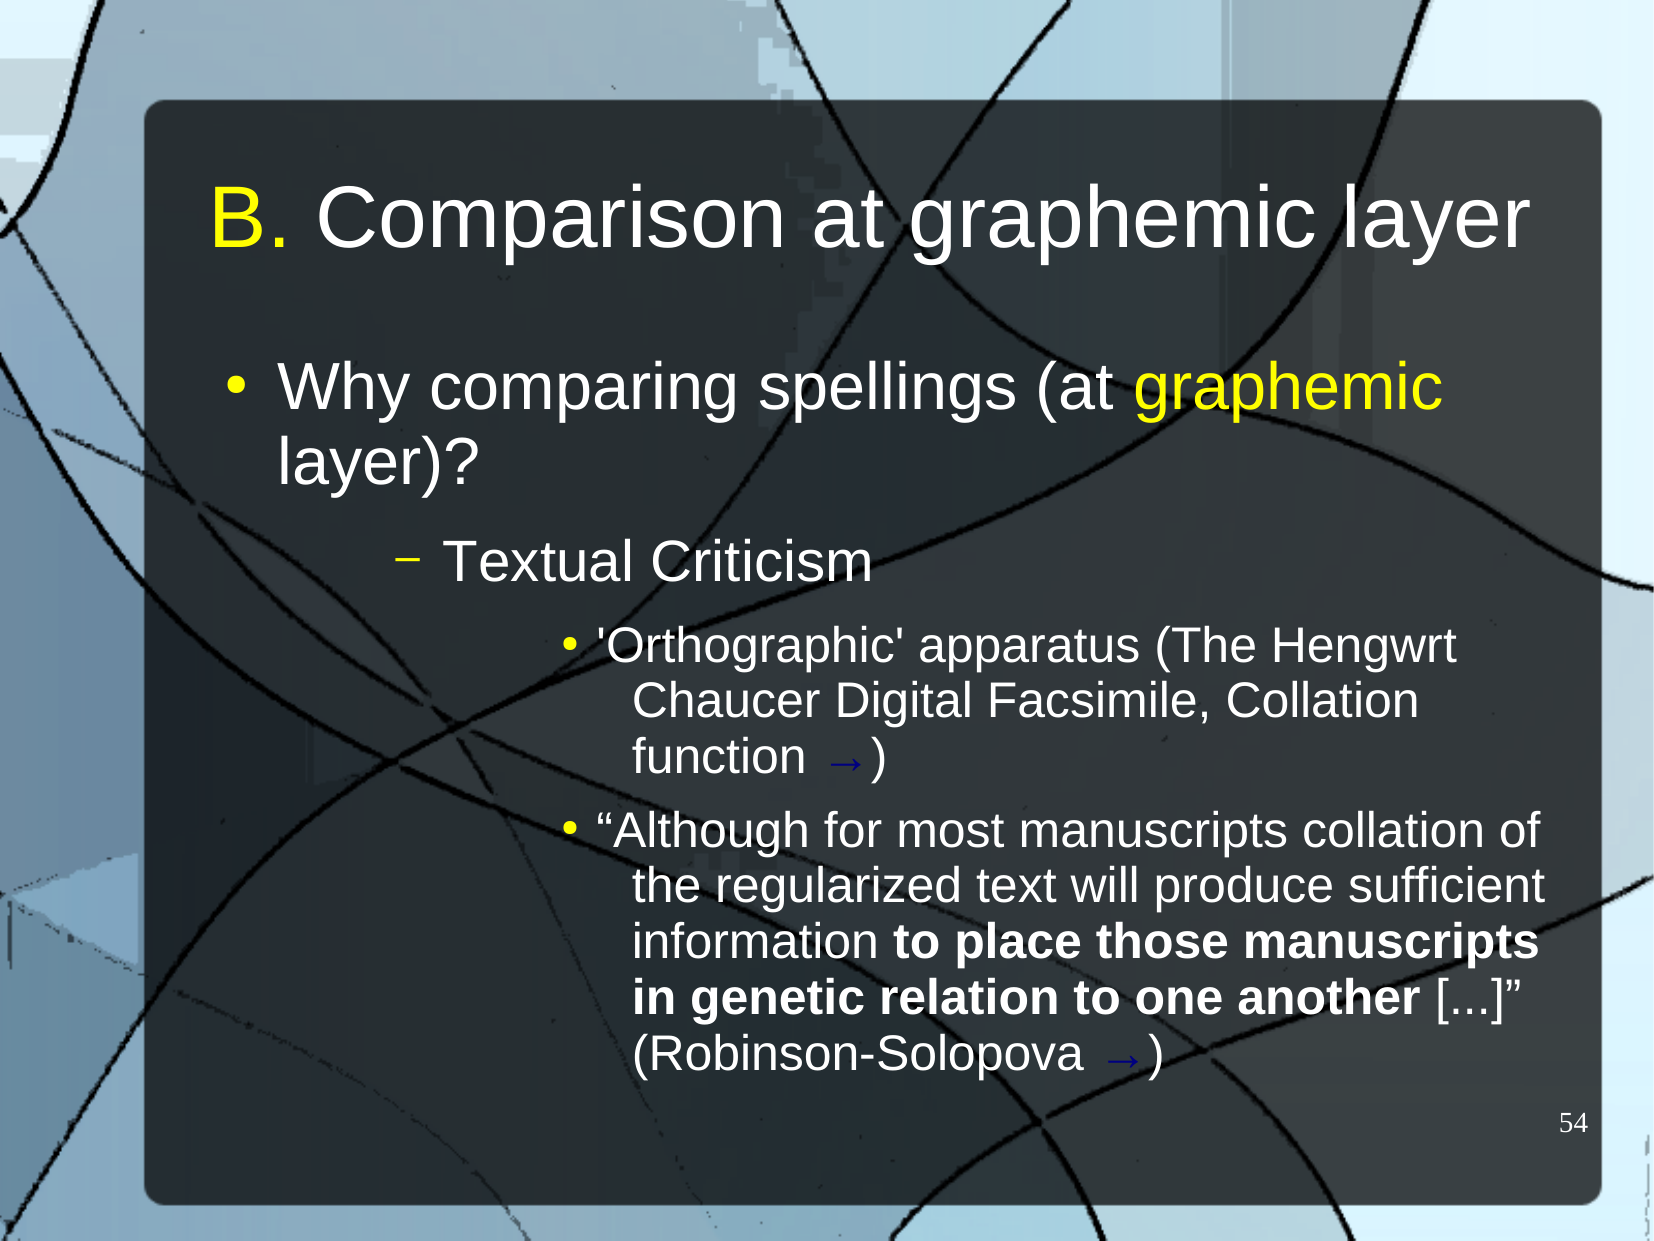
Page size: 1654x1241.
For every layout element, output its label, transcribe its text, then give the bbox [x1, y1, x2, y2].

picture [0, 0, 1654, 1241]
title B. Comparison at graphemic layer [159, 108, 1583, 325]
list Why comparing spellings (at graphemic layer)? Textual Criticism 'Orthographic' apparatus (The Hengwrt Chaucer Digital Facsimile, Collation function →) “Although for most manuscripts collation of the regularized text will produce sufficient information to place those manuscripts in genetic relation to one another [...]” (Robinson-Solopova →) [206, 349, 1571, 1081]
